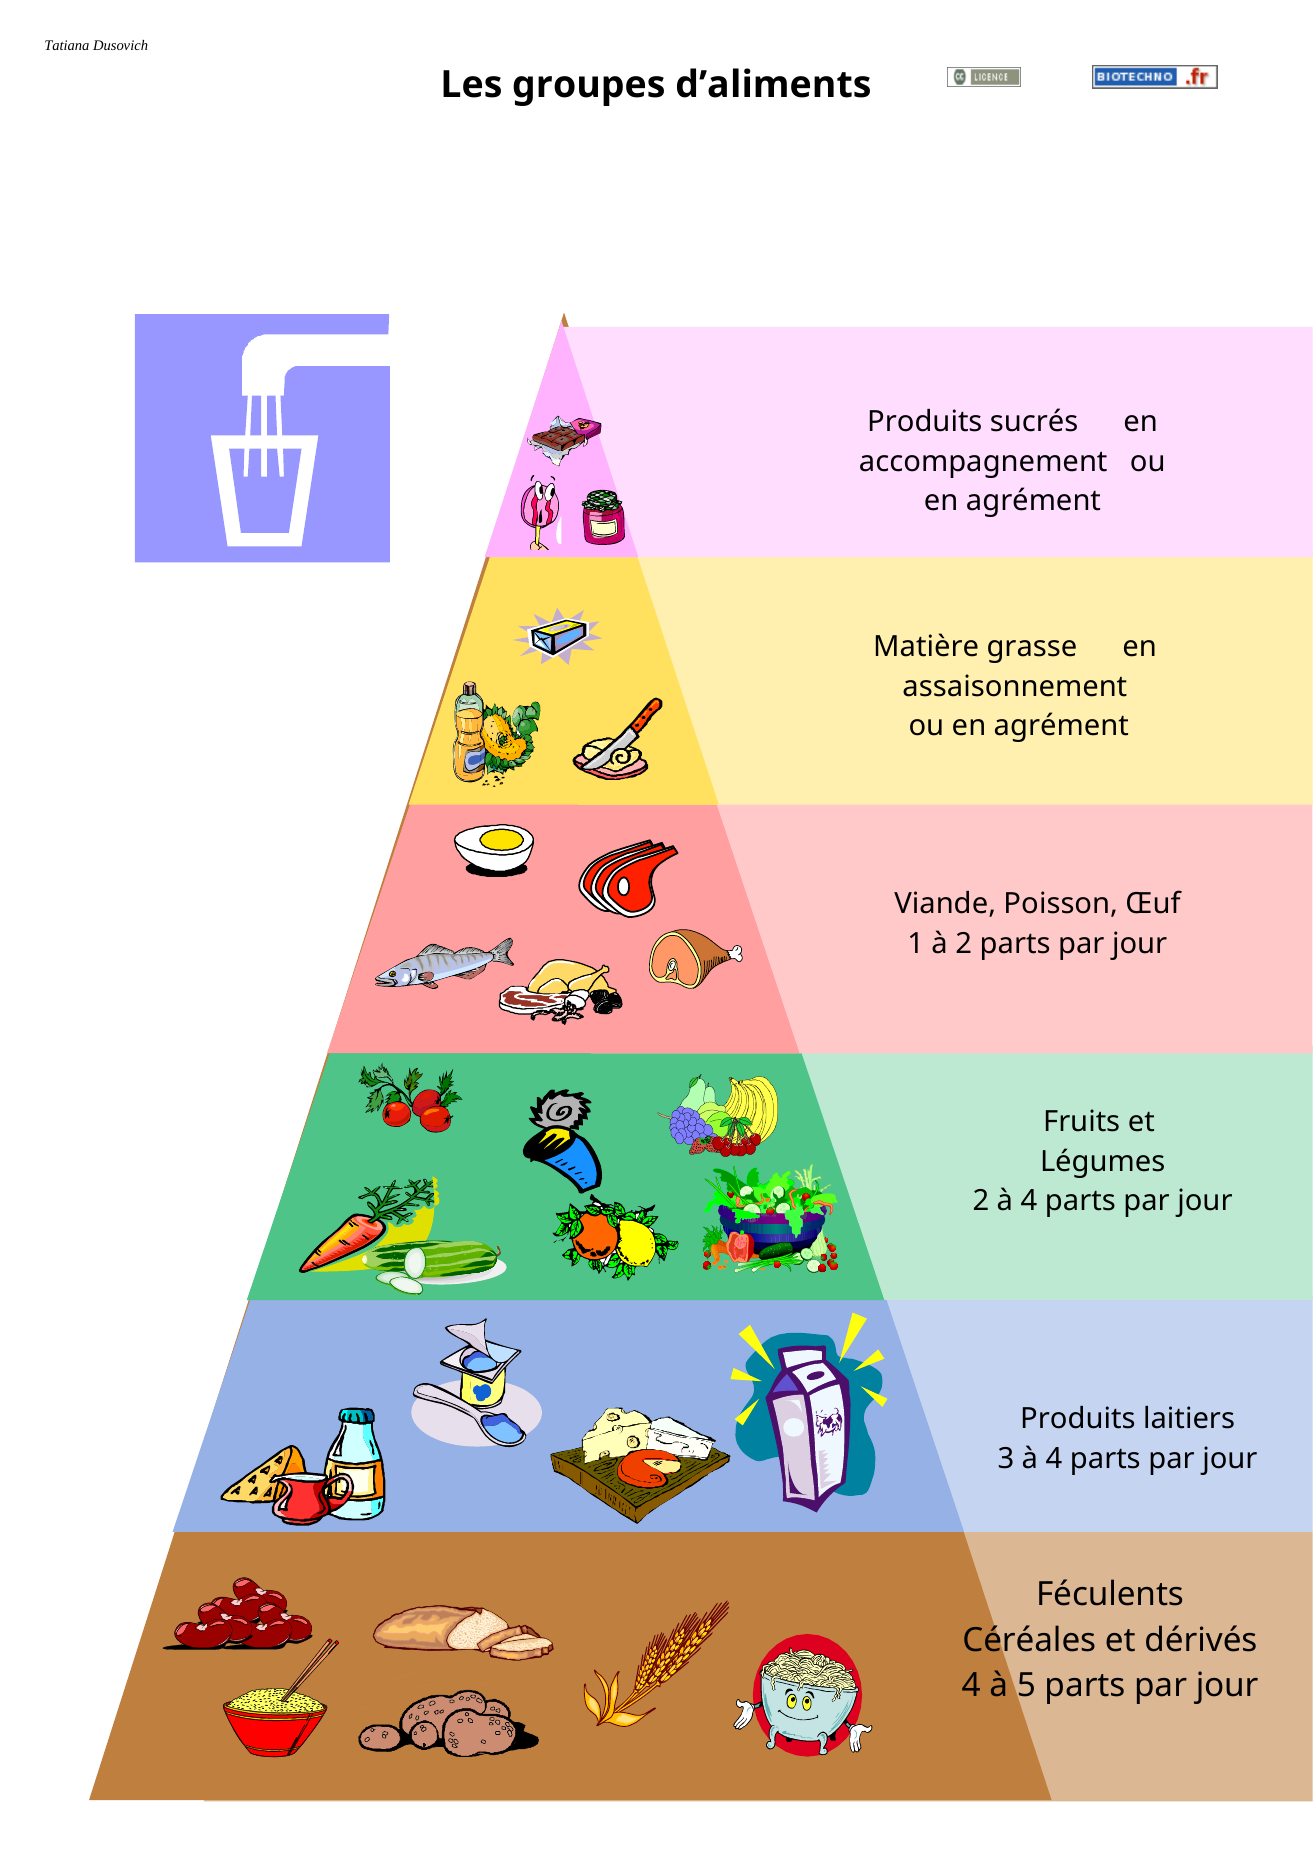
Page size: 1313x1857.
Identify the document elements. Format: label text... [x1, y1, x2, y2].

text_box Les groupes d’aliments [160, 48, 1153, 118]
picture [357, 1672, 540, 1758]
picture [572, 697, 663, 780]
picture [400, 1312, 888, 1524]
text_box Fruits et Légumes 2 à 4 parts par jour [930, 1092, 1276, 1288]
picture [520, 474, 562, 550]
text_box Produits laitiers 3 à 4 parts par jour [955, 1389, 1300, 1526]
text_box Féculents Céréales et dérivés 4 à 5 parts par jour [909, 1561, 1312, 1750]
picture [452, 680, 543, 788]
picture [1092, 65, 1218, 89]
picture [567, 1562, 876, 1758]
picture [220, 1407, 386, 1526]
picture [573, 839, 679, 920]
picture [453, 824, 534, 877]
picture [375, 936, 623, 1026]
picture [372, 1605, 554, 1661]
text_box [89, 312, 1313, 1802]
text_box Produits sucrés en accompagnement ou en agrément [840, 392, 1185, 588]
picture [134, 314, 391, 563]
picture [648, 929, 743, 989]
picture [526, 414, 602, 468]
text_box Matière grasse en assaisonnement ou en agrément [842, 617, 1188, 776]
picture [512, 607, 603, 666]
picture [946, 66, 1022, 89]
picture [657, 1073, 778, 1157]
picture [581, 489, 625, 547]
picture [297, 1176, 508, 1297]
picture [702, 1164, 838, 1273]
picture [357, 1062, 463, 1134]
text_box Viande, Poisson, Œuf 1 à 2 parts par jour [849, 874, 1226, 996]
text_box Tatiana Dusovich [29, 29, 361, 101]
picture [522, 1089, 679, 1281]
picture [162, 1577, 340, 1758]
